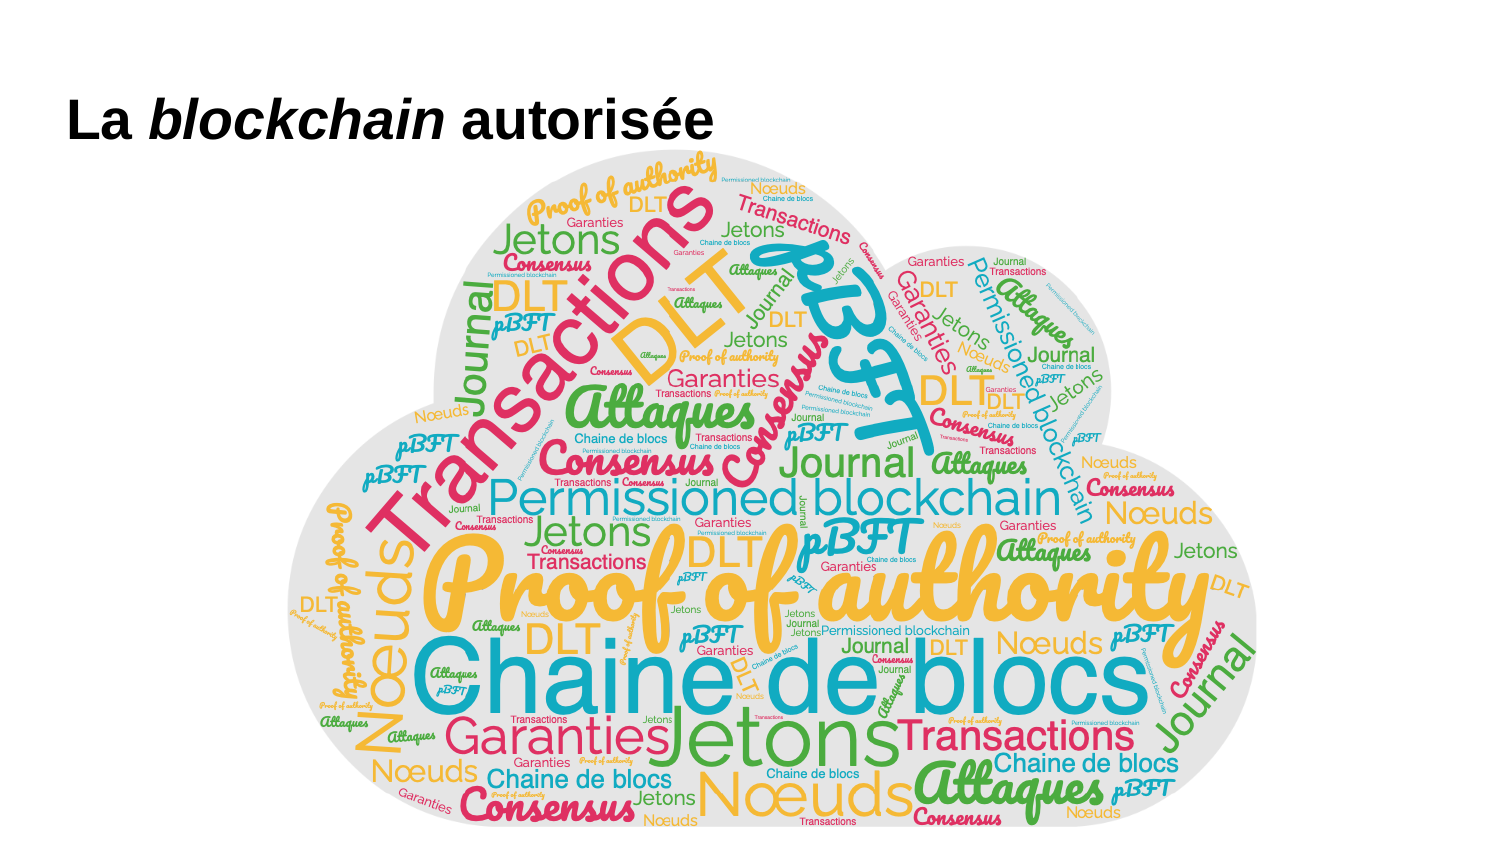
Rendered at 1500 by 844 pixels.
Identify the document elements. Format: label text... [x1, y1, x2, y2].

picture [262, 131, 1281, 844]
title La blockchain autorisée [51, 72, 1449, 167]
